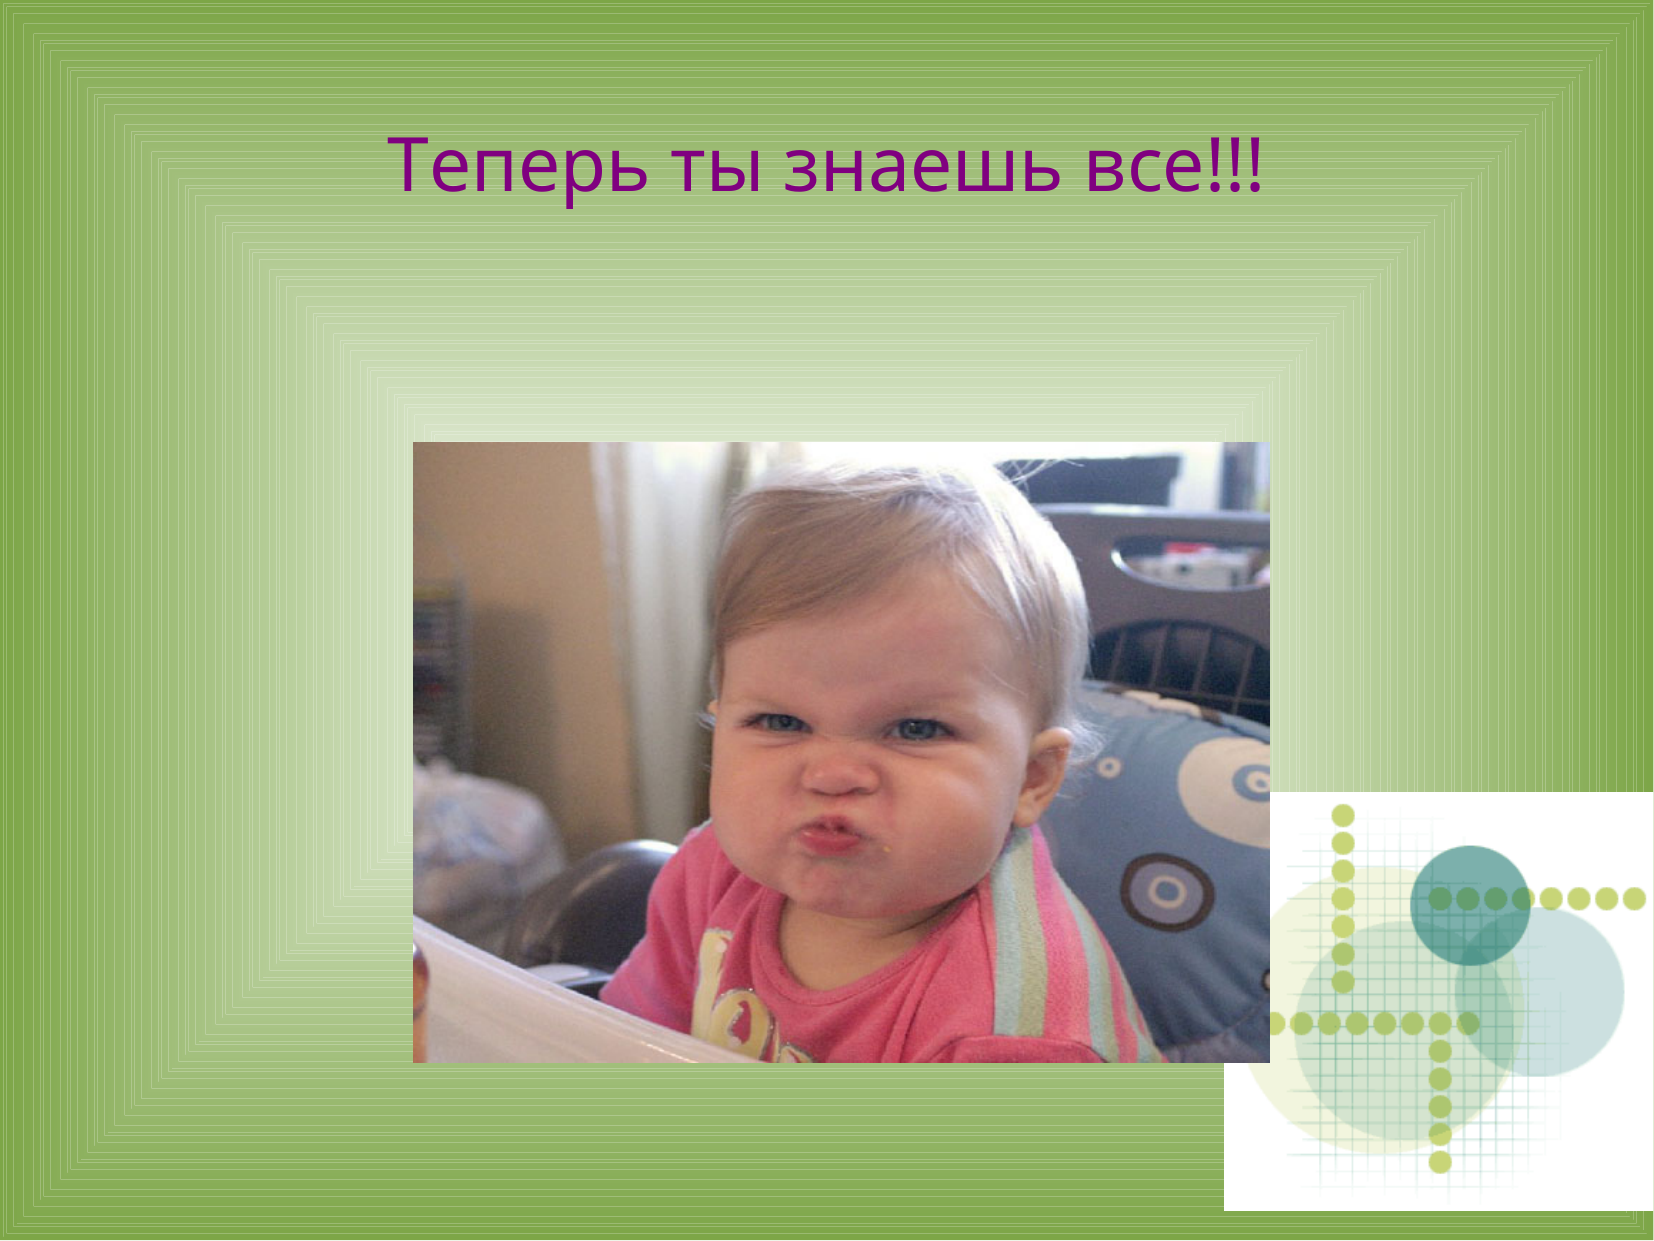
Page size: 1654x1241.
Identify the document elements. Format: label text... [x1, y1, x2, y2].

picture [413, 442, 1654, 1211]
text_box Теперь ты знаешь все!!! [121, 86, 1533, 325]
